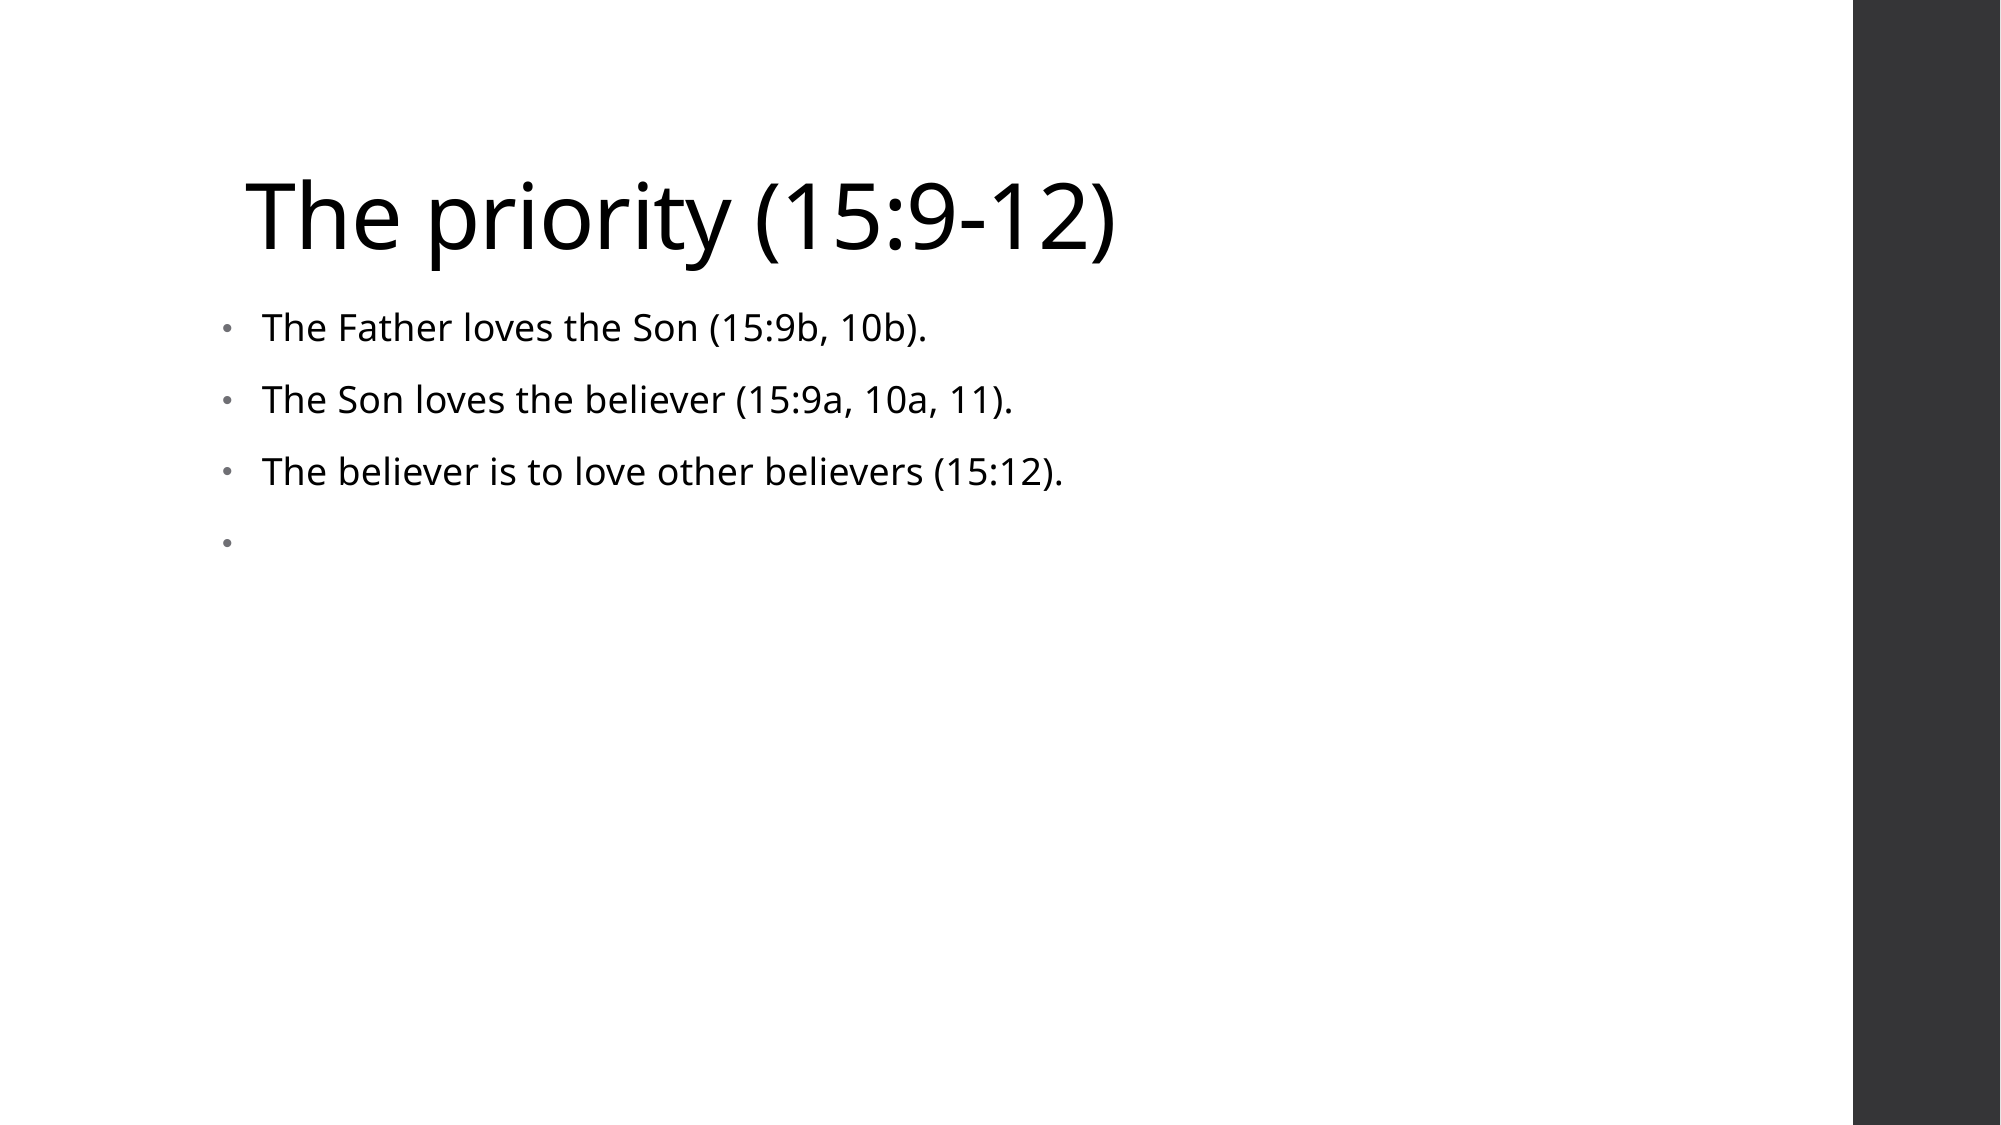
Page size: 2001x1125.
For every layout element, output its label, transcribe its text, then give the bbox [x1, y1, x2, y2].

title The priority (15:9-12) [206, 60, 1797, 278]
list The Father loves the Son (15:9b, 10b). The Son loves the believer (15:9a, 10a, 11). The believer is to love other believers (15:12). [206, 299, 1617, 1014]
